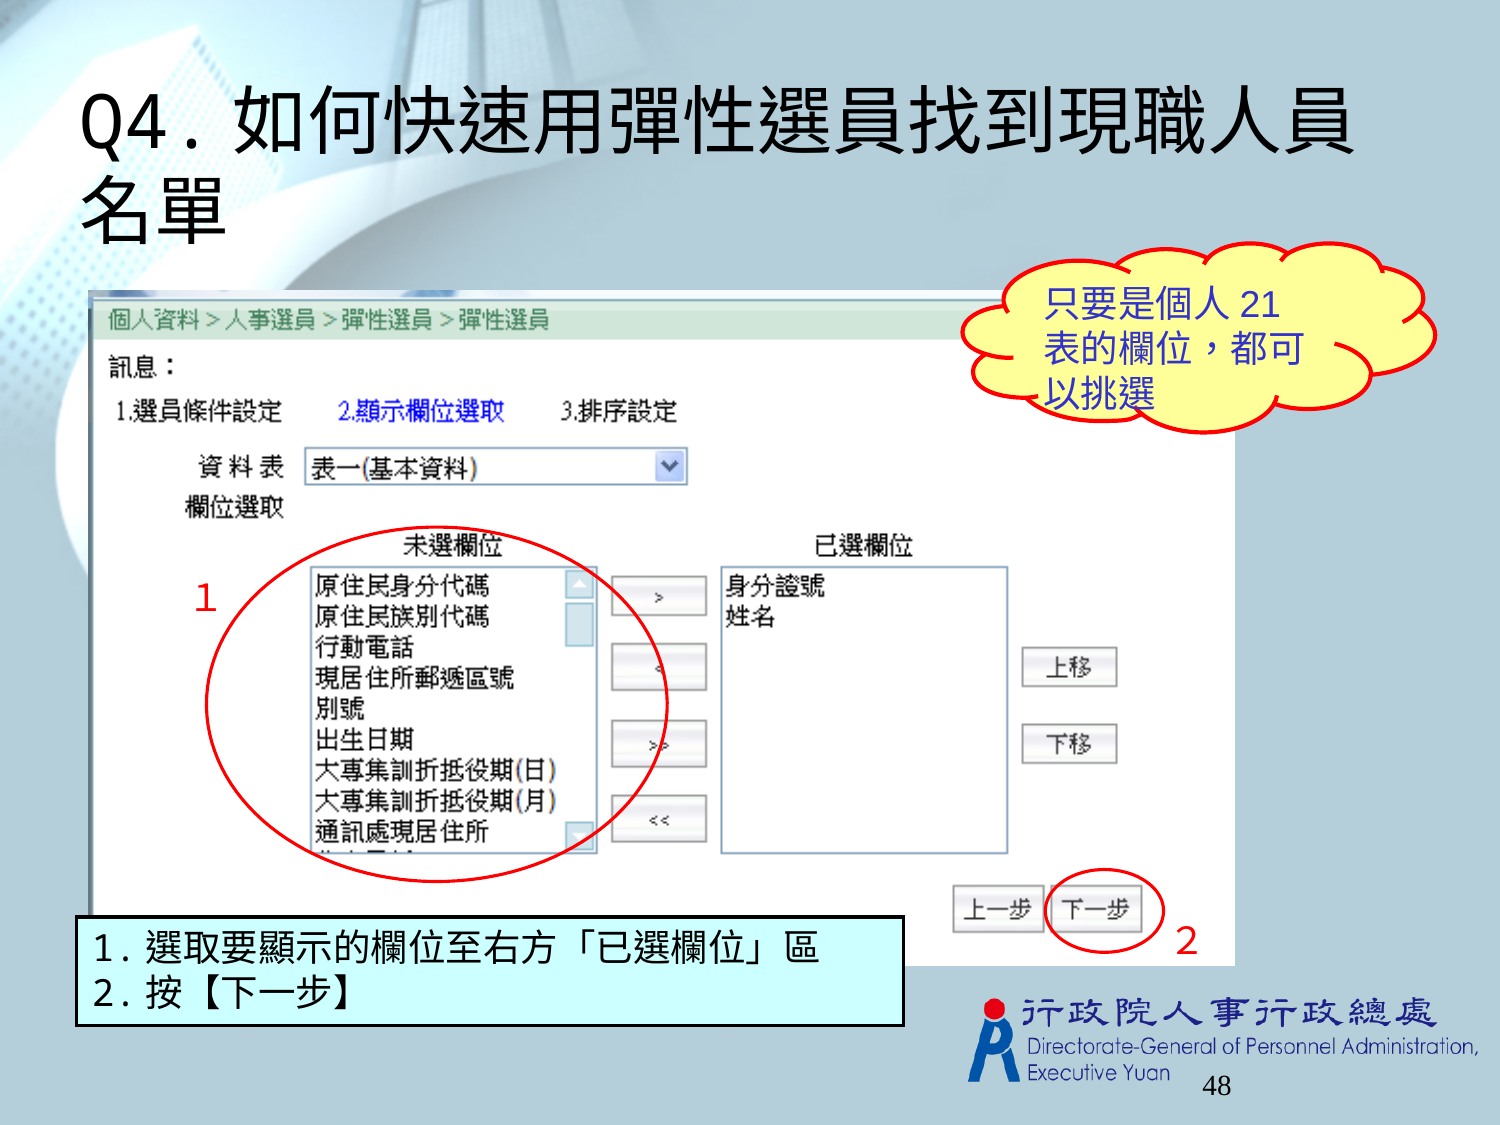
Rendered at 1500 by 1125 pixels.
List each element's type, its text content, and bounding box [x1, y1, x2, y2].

text_box １ [183, 574, 231, 620]
picture [88, 290, 1235, 966]
text_box ２ [1163, 916, 1211, 963]
text_box 只要是個人21表的欄位，都可以挑選 [962, 243, 1436, 433]
text_box 1.選取要顯示的欄位至右方「已選欄位」區 2.按【下一步】 [76, 916, 904, 1026]
text_box Q4.如何快速用彈性選員找到現職人員名單 [65, 66, 1400, 261]
text_box [1187, 1058, 1500, 1125]
